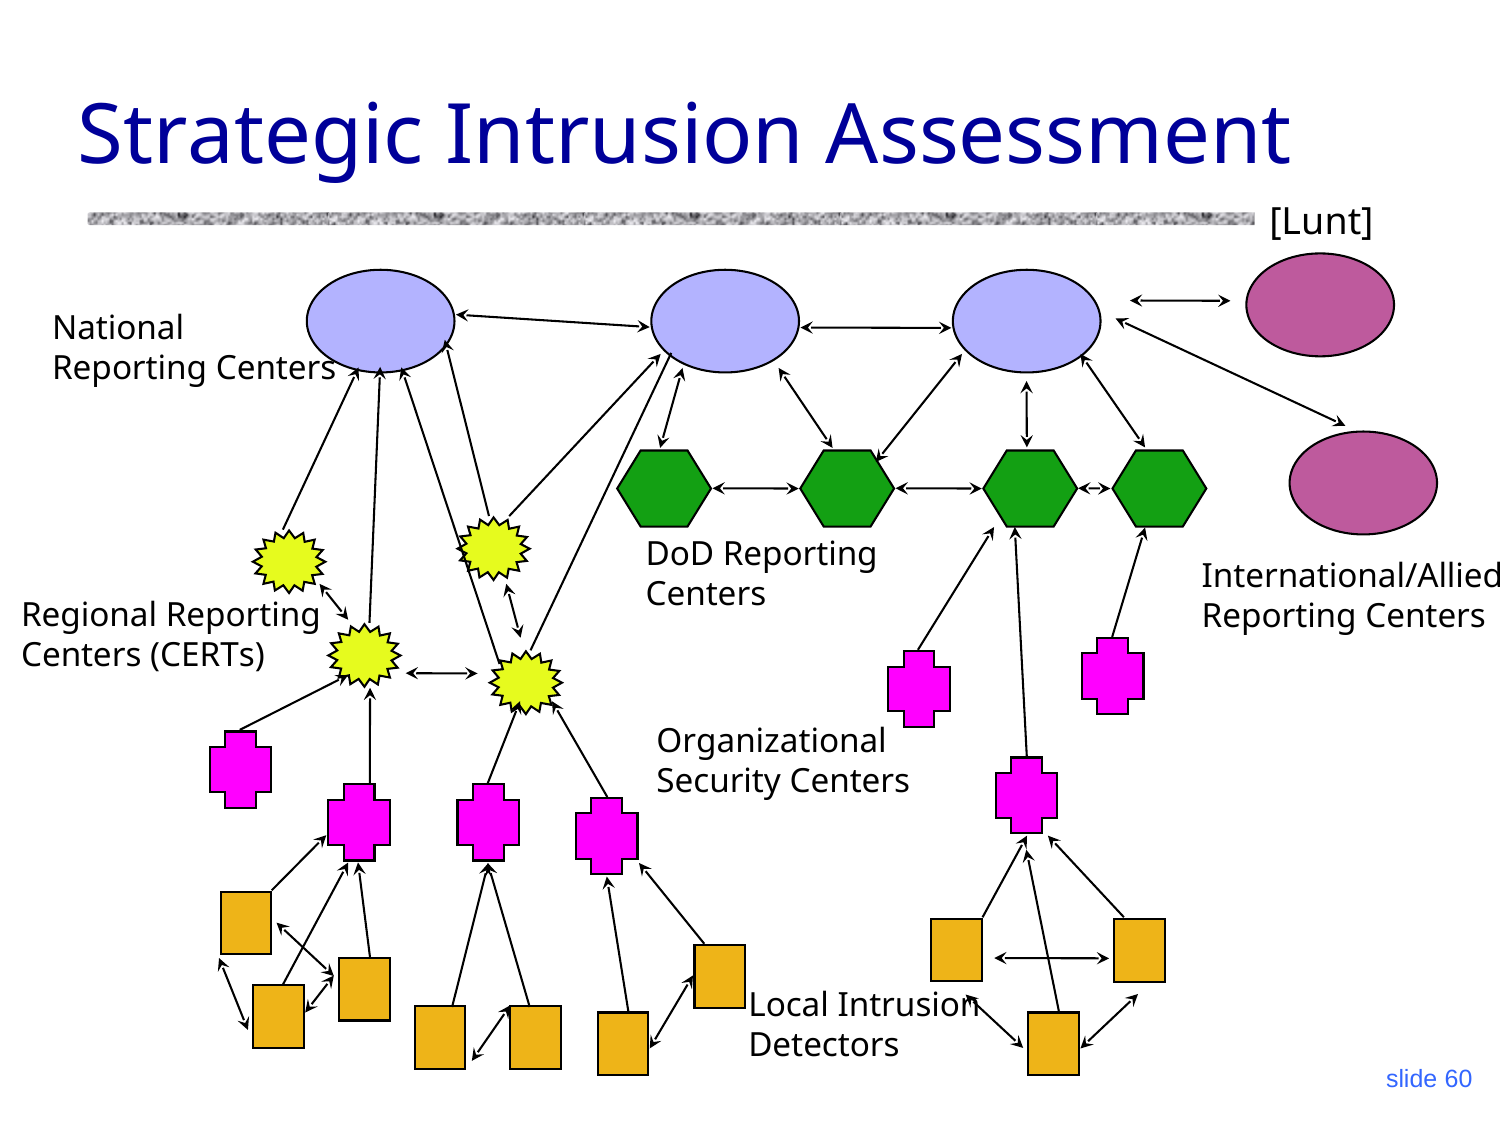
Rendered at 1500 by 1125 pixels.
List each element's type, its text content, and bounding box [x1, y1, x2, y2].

text_box Regional Reporting Centers (CERTs) [12, 588, 339, 678]
text_box [1028, 1012, 1079, 1075]
text_box [Lunt] [1254, 189, 1389, 250]
text_box DoD Reporting Centers [636, 527, 896, 617]
text_box [252, 985, 304, 1048]
text_box National Reporting Centers [43, 301, 346, 391]
text_box [328, 784, 390, 861]
text_box [457, 784, 520, 861]
picture [87, 212, 1254, 226]
text_box [931, 918, 983, 982]
text_box [651, 269, 800, 373]
text_box [220, 891, 272, 955]
text_box [1112, 450, 1207, 527]
text_box slide <number> [1174, 1025, 1488, 1101]
text_box [694, 945, 745, 1009]
text_box [209, 731, 272, 808]
text_box [575, 797, 638, 875]
text_box [414, 1005, 466, 1069]
text_box [306, 269, 455, 373]
text_box [1289, 431, 1438, 535]
text_box Local Intrusion Detectors [739, 978, 999, 1068]
text_box [1114, 919, 1166, 982]
text_box [510, 1005, 561, 1070]
text_box International/Allied Reporting Centers [1192, 549, 1500, 639]
text_box [1246, 253, 1395, 357]
text_box [460, 517, 530, 580]
text_box [339, 957, 390, 1021]
text_box [800, 450, 895, 527]
text_box [888, 651, 950, 727]
text_box [983, 450, 1078, 527]
text_box [328, 624, 401, 687]
text_box [597, 1012, 649, 1075]
text_box Organizational Security Centers [647, 714, 920, 804]
text_box Strategic Intrusion Assessment [62, 37, 1463, 188]
text_box [489, 651, 562, 715]
text_box [952, 269, 1101, 373]
text_box [1081, 637, 1144, 715]
text_box [617, 450, 712, 527]
text_box [995, 757, 1058, 834]
text_box [252, 530, 326, 594]
